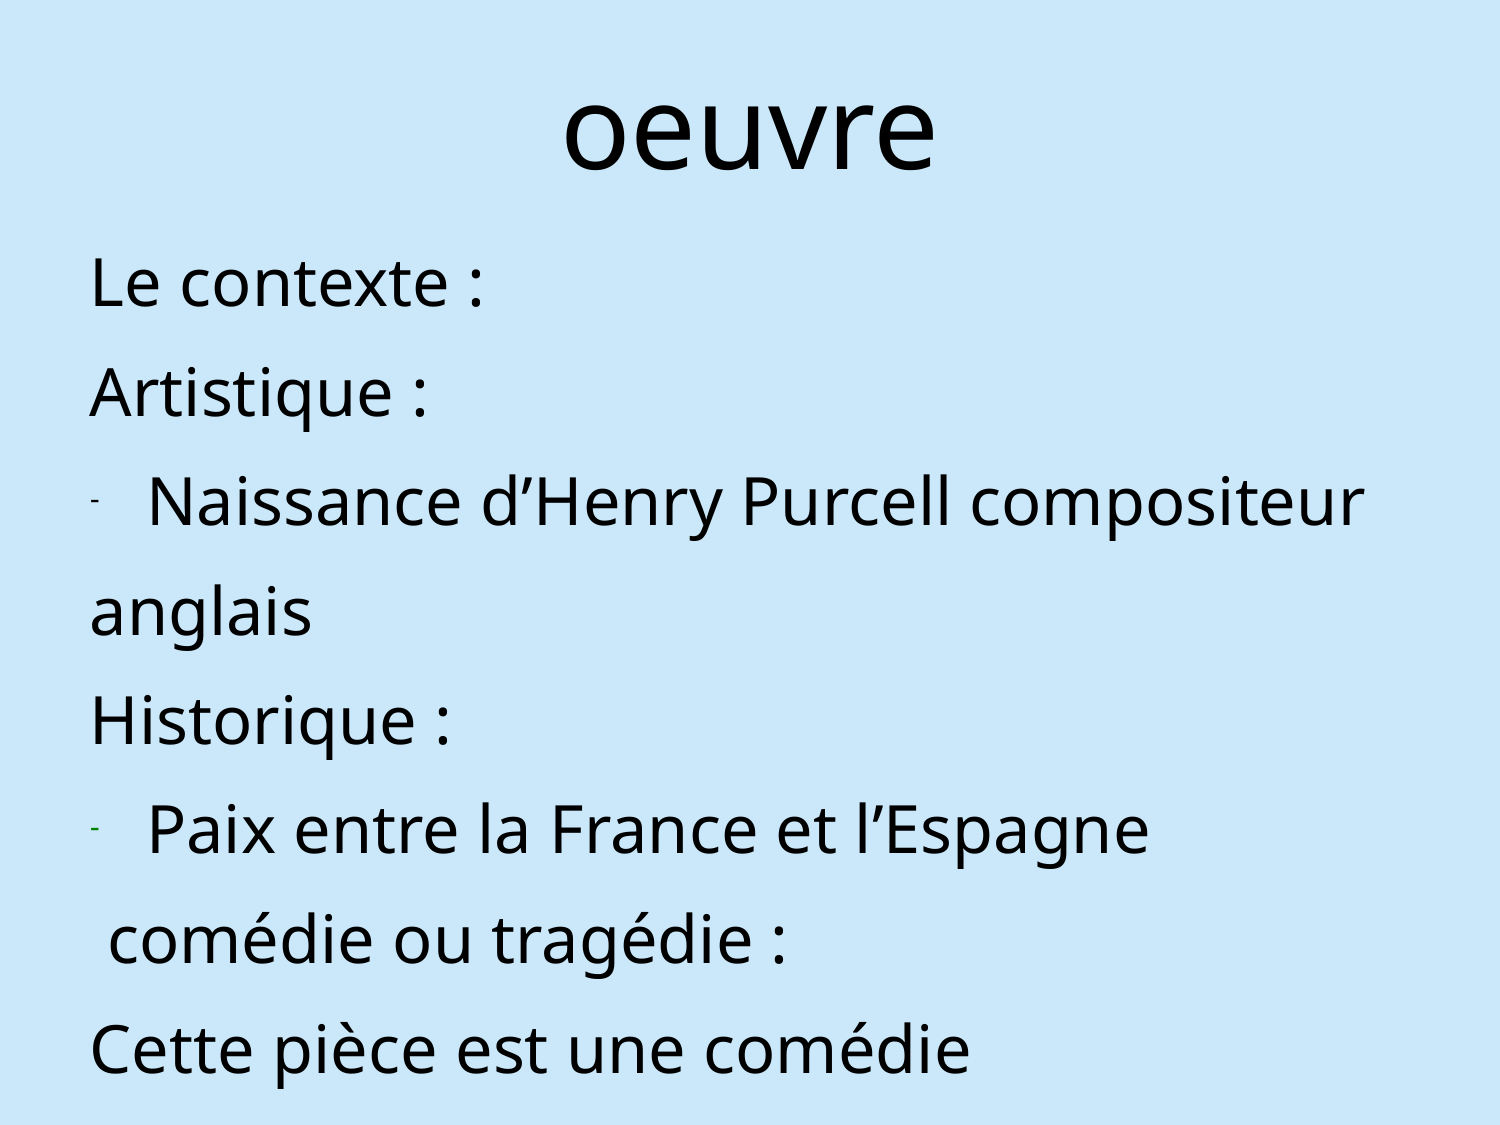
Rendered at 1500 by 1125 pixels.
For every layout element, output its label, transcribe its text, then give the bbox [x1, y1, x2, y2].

title oeuvre [75, 45, 1425, 232]
list Le contexte : Artistique : Naissance d’Henry Purcell compositeur anglais Historique : Paix entre la France et l’Espagne comédie ou tragédie : Cette pièce est une comédie [75, 232, 1425, 975]
